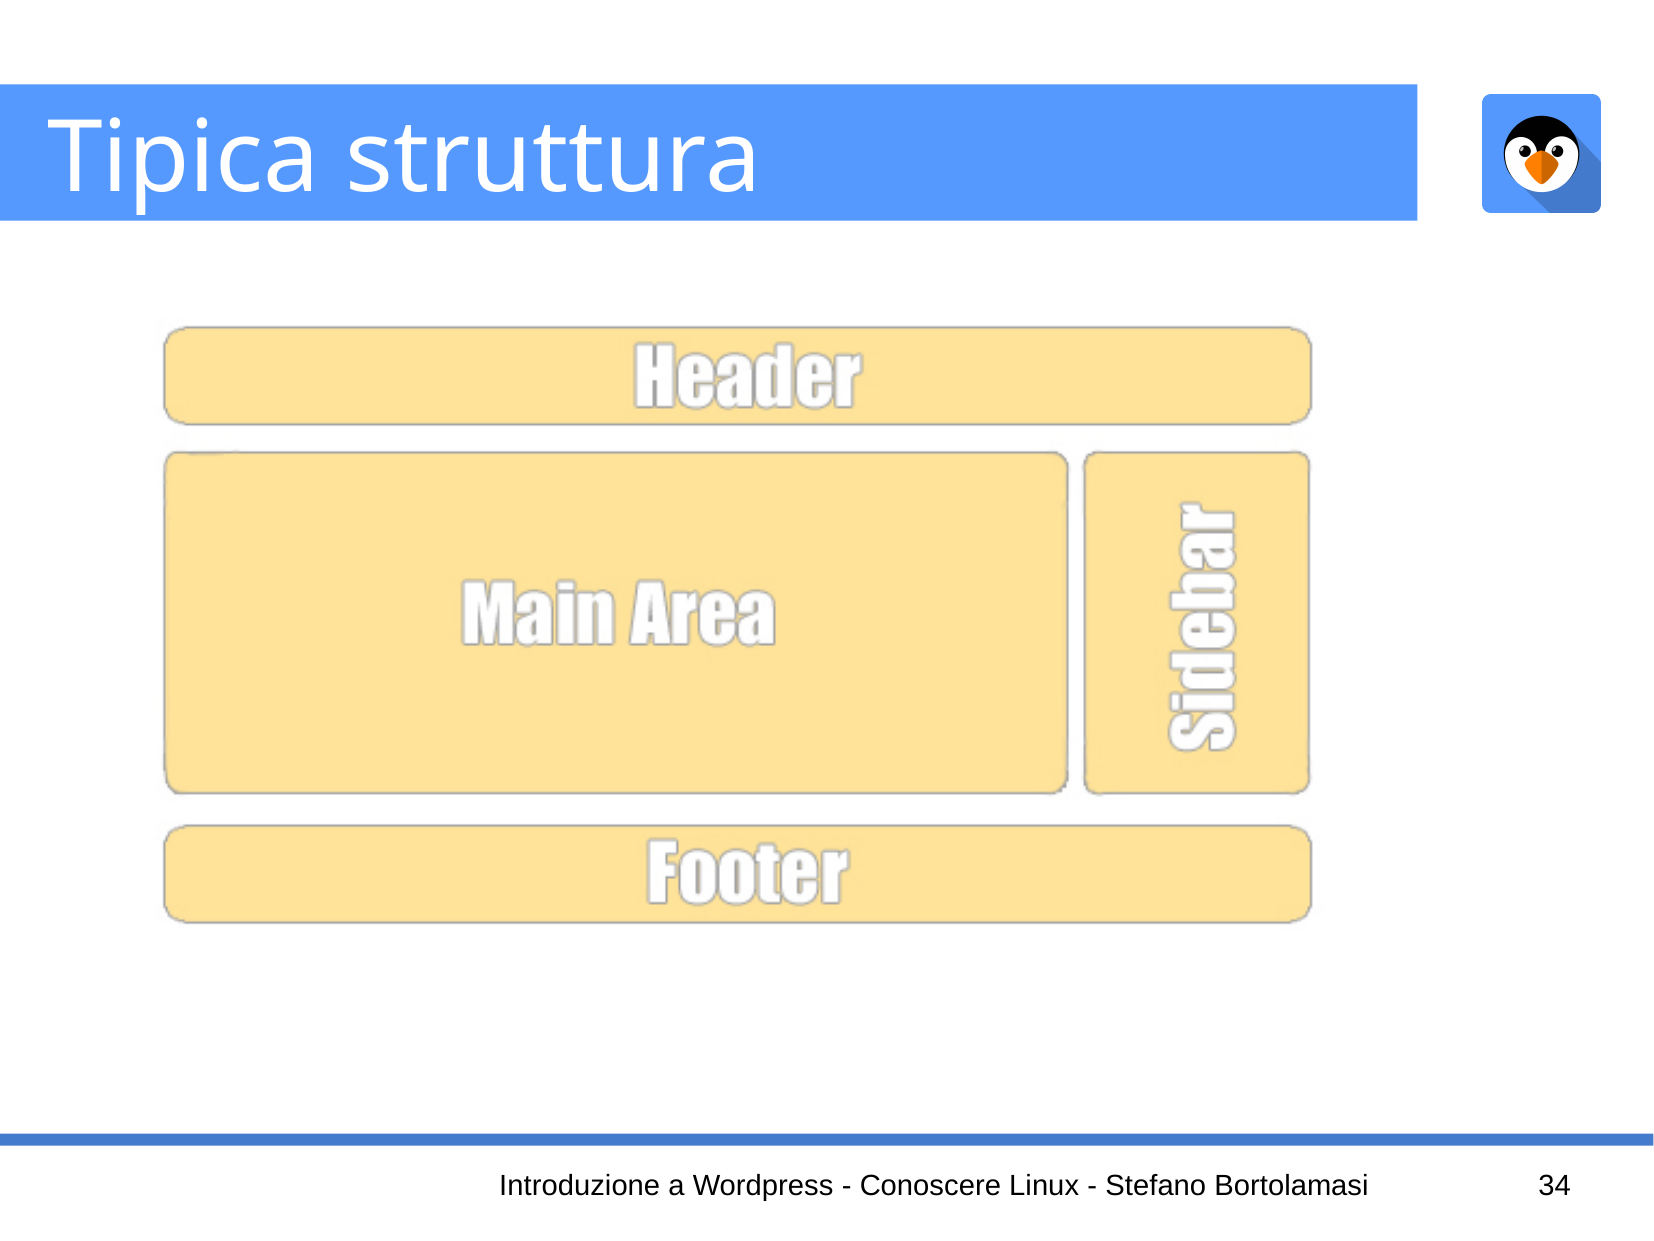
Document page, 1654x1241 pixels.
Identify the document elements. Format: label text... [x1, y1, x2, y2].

picture [152, 315, 1332, 933]
title Tipica struttura [0, 91, 1418, 214]
picture [1482, 94, 1601, 213]
